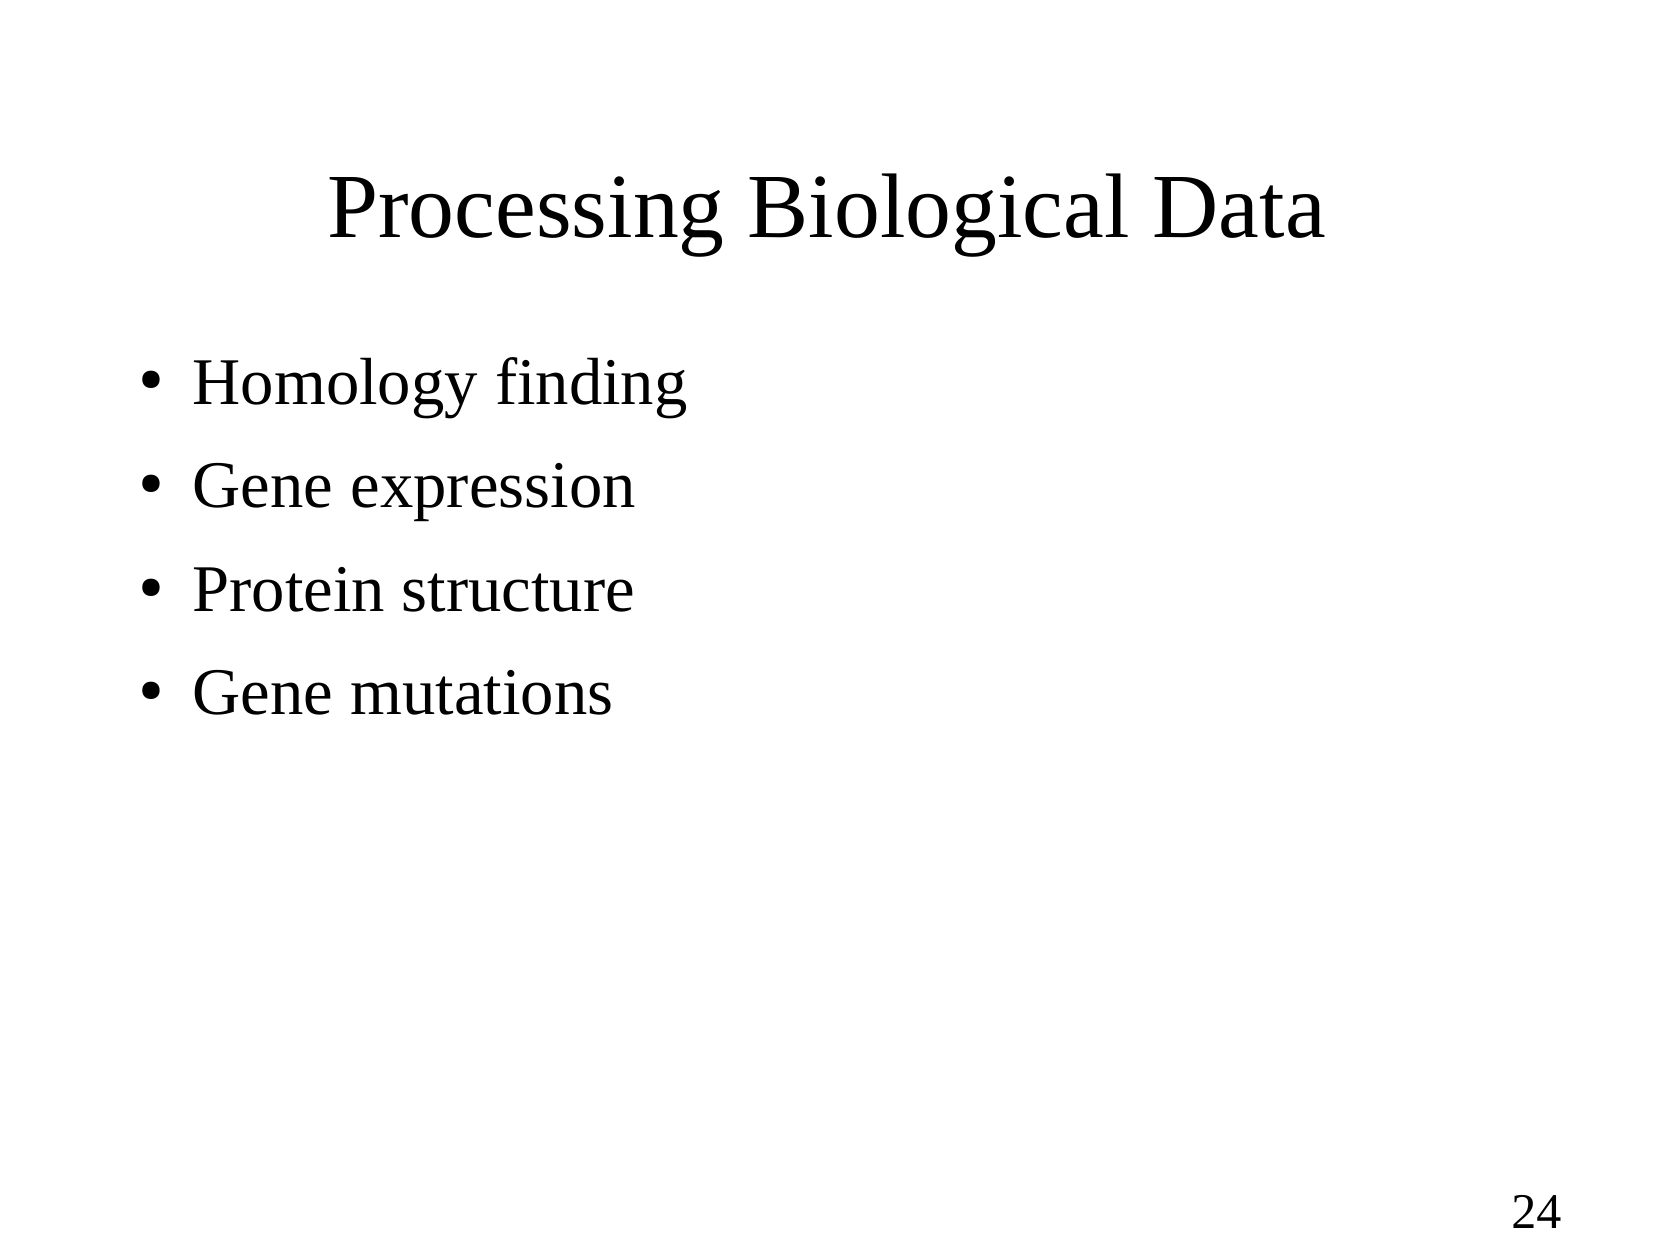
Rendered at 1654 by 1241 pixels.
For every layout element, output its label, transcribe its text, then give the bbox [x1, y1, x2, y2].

text_box <number> [1511, 1183, 1654, 1241]
list Homology finding Gene expression Protein structure Gene mutations [121, 344, 1534, 1127]
title Processing Biological Data [121, 102, 1534, 311]
